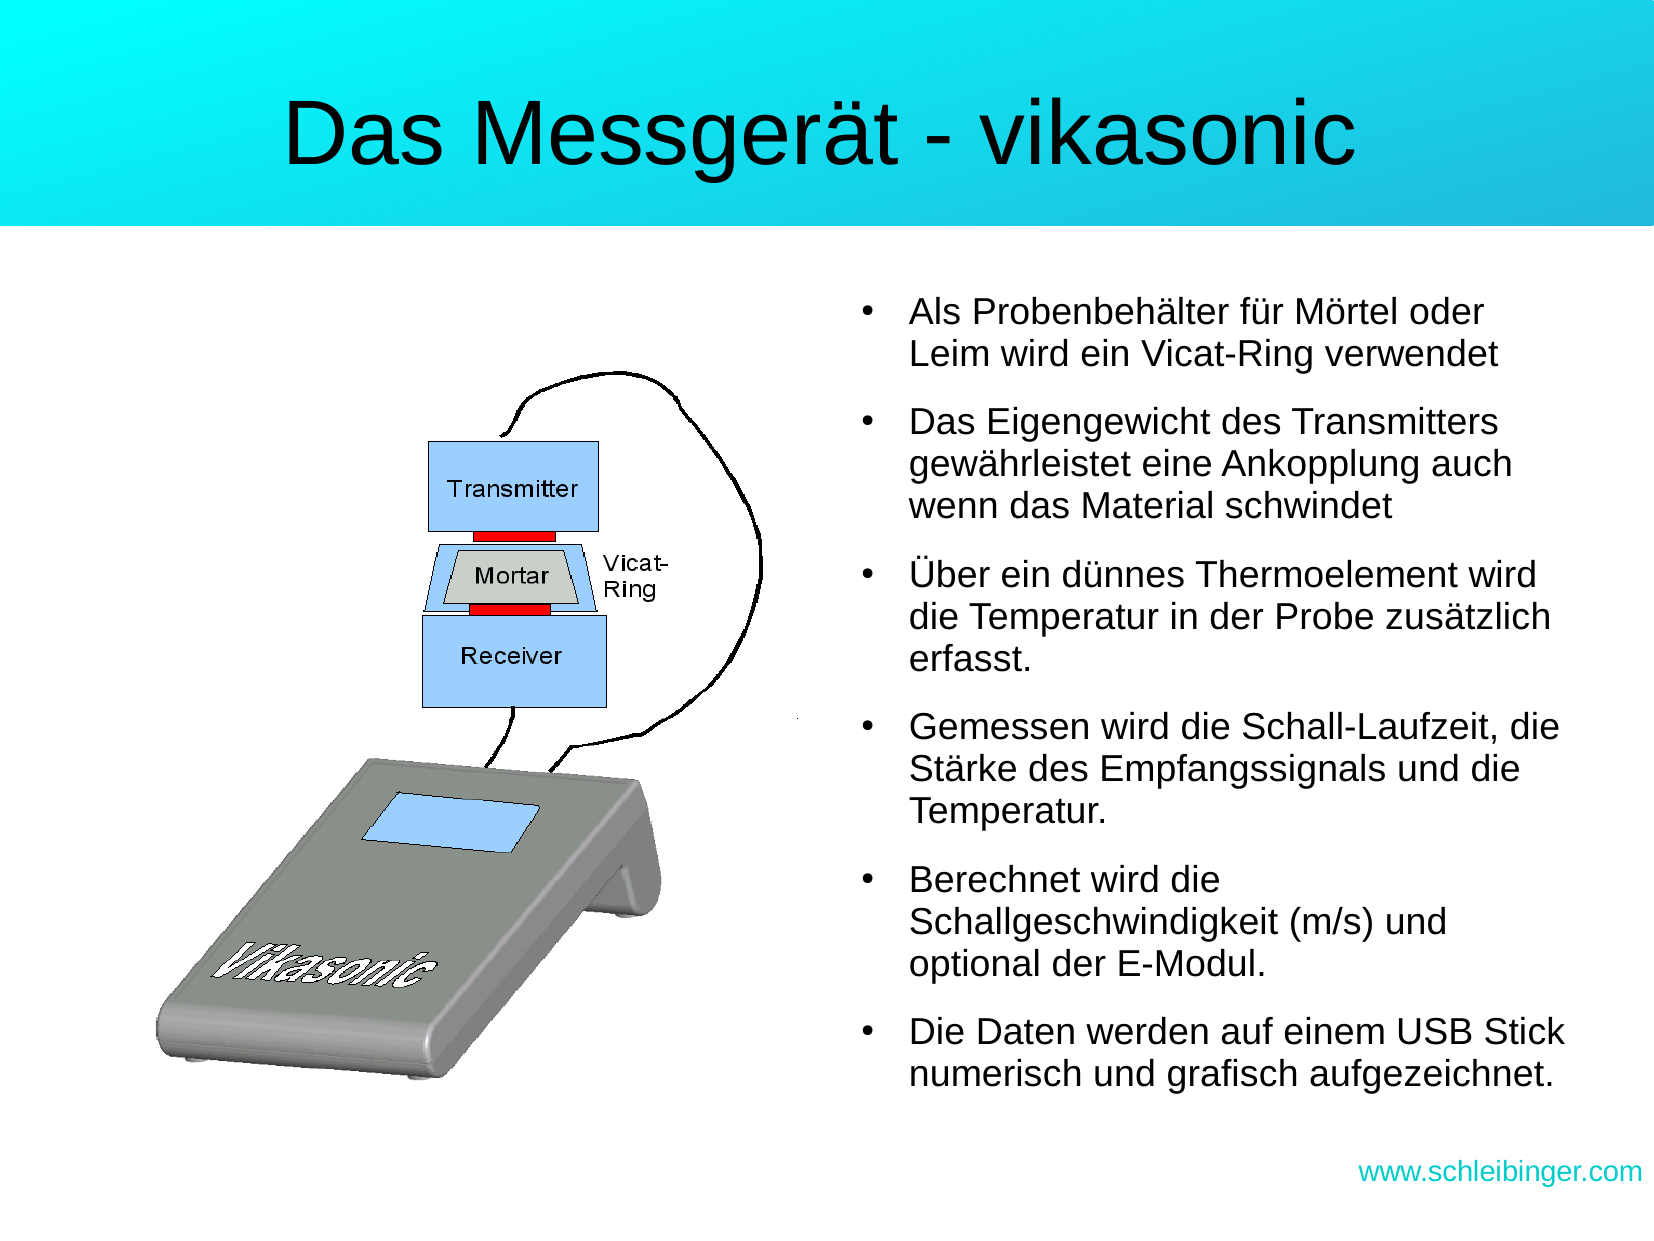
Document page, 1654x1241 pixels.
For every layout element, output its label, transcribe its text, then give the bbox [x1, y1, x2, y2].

list Als Probenbehälter für Mörtel oder Leim wird ein Vicat-Ring verwendet Das Eigengewicht des Transmitters gewährleistet eine Ankopplung auch wenn das Material schwindet Über ein dünnes Thermoelement wird die Temperatur in der Probe zusätzlich erfasst. Gemessen wird die Schall-Laufzeit, die Stärke des Empfangssignals und die Temperatur. Berechnet wird die Schallgeschwindigkeit (m/s) und optional der E-Modul. Die Daten werden auf einem USB Stick numerisch und grafisch aufgezeichnet. [845, 290, 1572, 1109]
picture [118, 315, 798, 1123]
title Das Messgerät - vikasonic [76, 29, 1565, 237]
